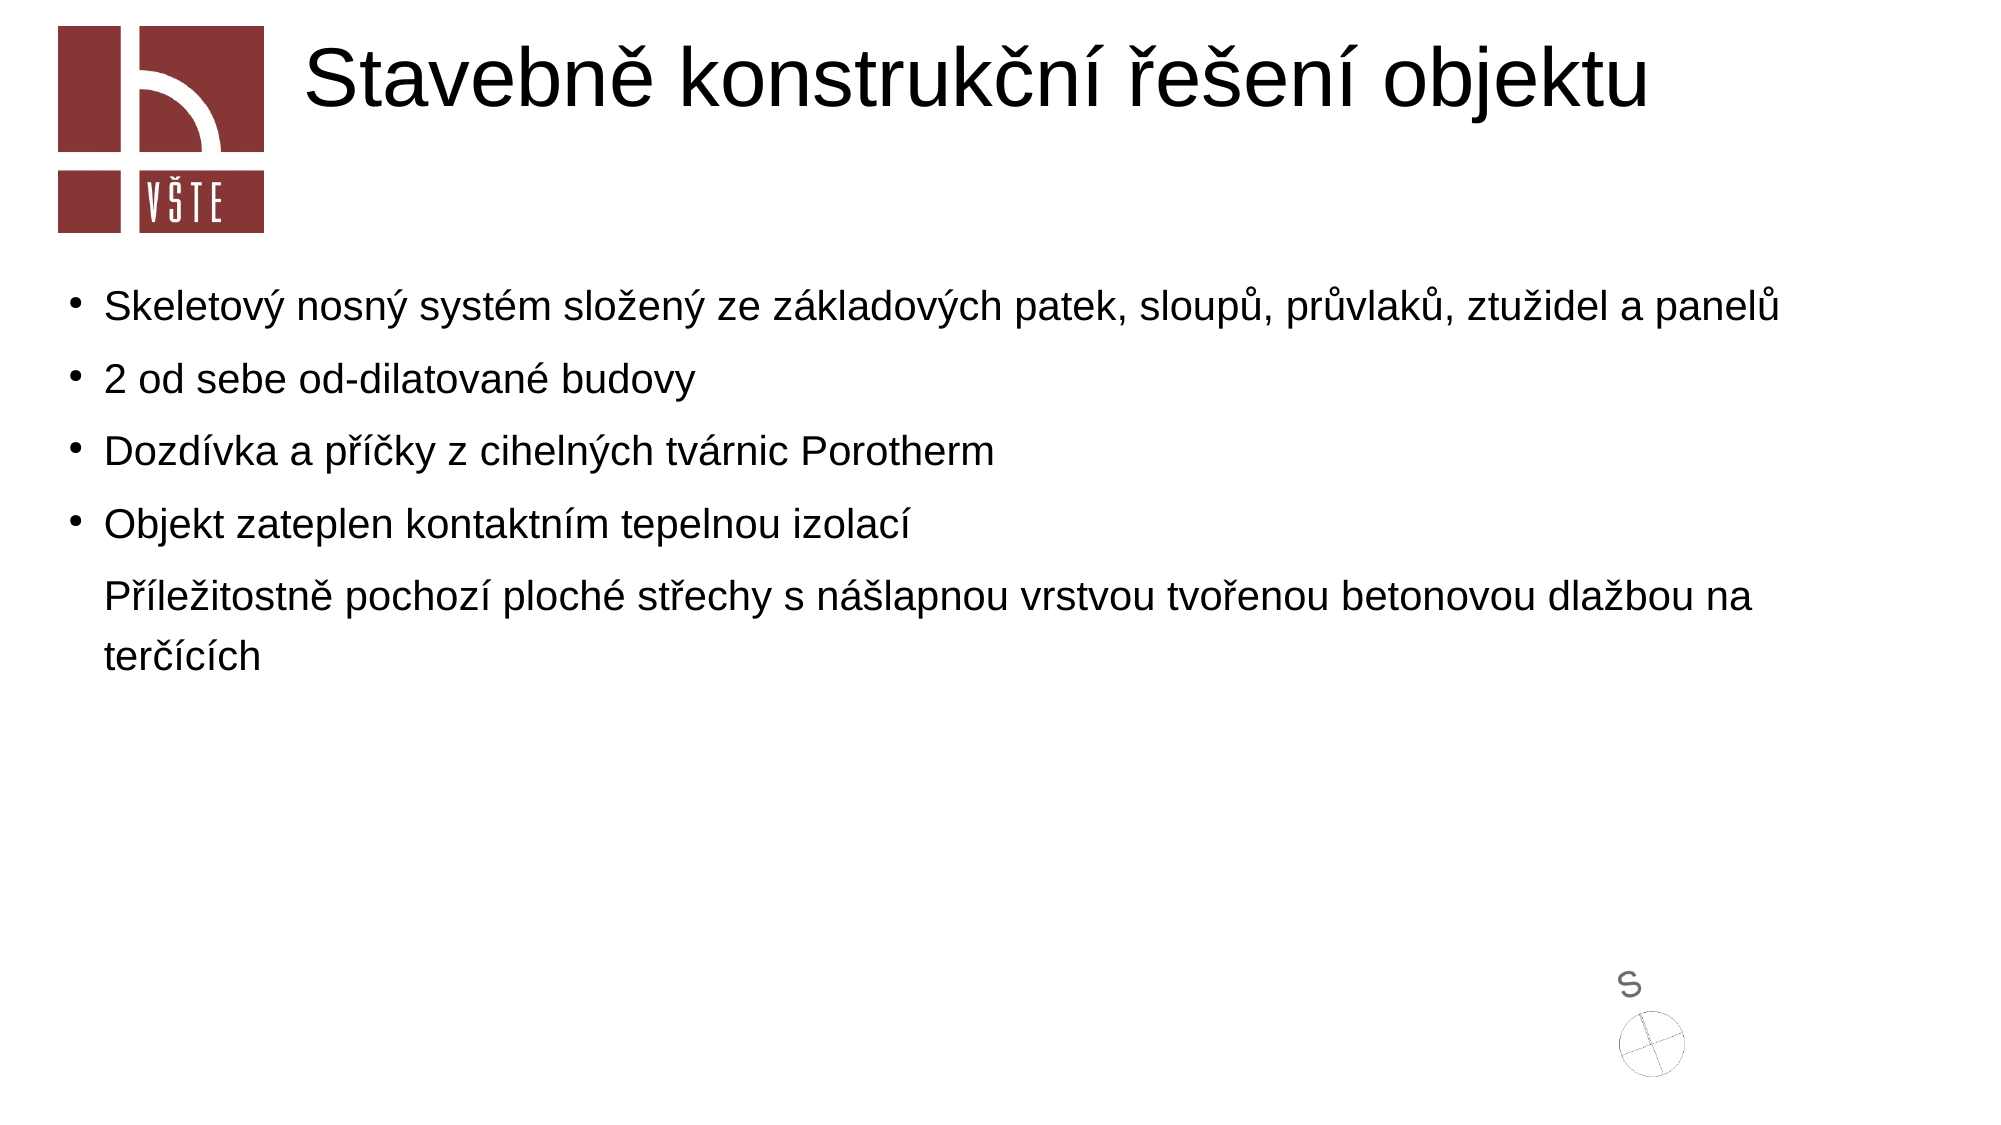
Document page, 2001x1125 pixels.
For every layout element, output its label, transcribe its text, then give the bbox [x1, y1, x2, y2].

picture [1608, 1052, 1689, 1083]
title Stavebně konstrukční řešení objektu [288, 26, 1951, 245]
text_box Skeletový nosný systém složený ze základových patek, sloupů, průvlaků, ztužidel a panelů 2 od sebe od-dilatované budovy Dozdívka a příčky z cihelných tvárnic Porotherm Objekt zateplen kontaktním tepelnou izolací Příležitostně pochozí ploché střechy s nášlapnou vrstvou tvořenou betonovou dlažbou na terčících [53, 261, 1926, 1052]
picture [58, 26, 264, 233]
